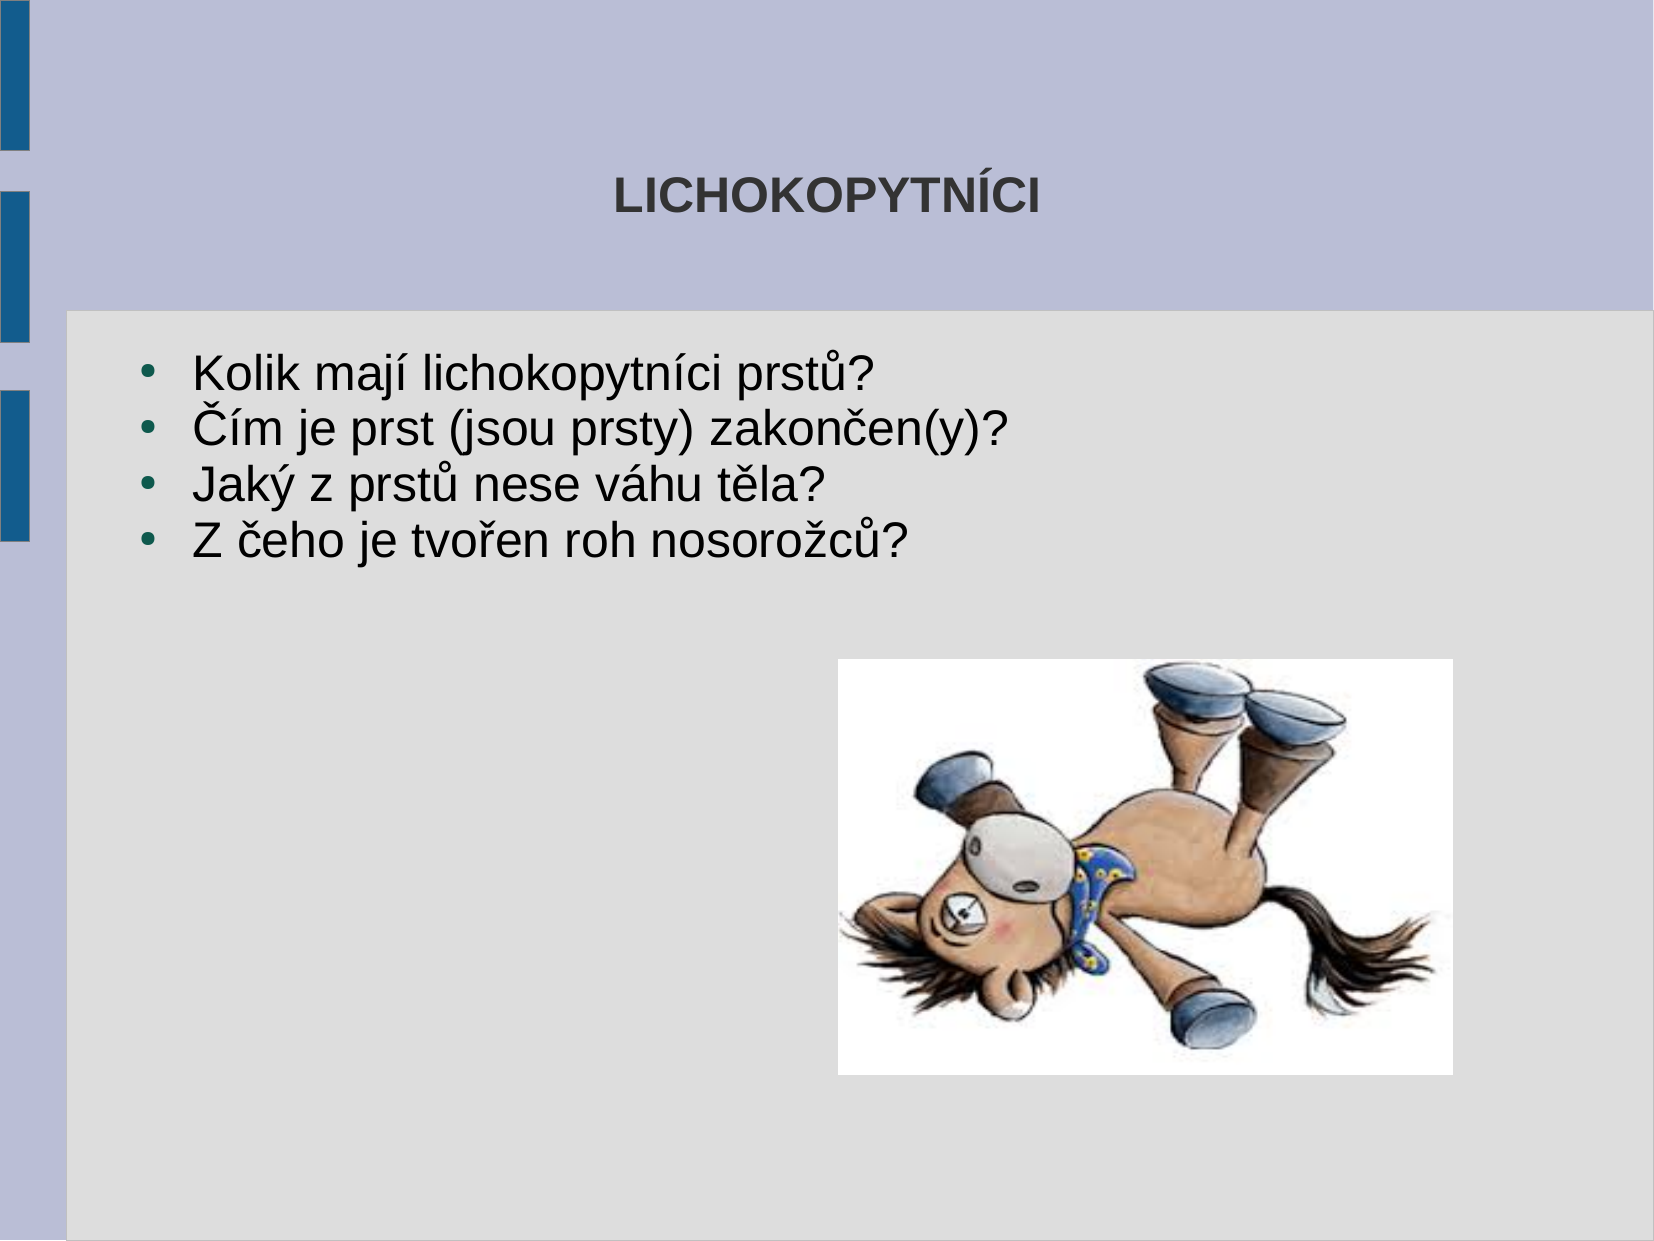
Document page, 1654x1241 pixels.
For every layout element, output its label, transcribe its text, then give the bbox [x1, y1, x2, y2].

title LICHOKOPYTNÍCI [121, 91, 1534, 299]
picture [838, 659, 1453, 1075]
list Kolik mají lichokopytníci prstů? Čím je prst (jsou prsty) zakončen(y)? Jaký z prstů nese váhu těla? Z čeho je tvořen roh nosorožců? [121, 344, 1534, 1127]
